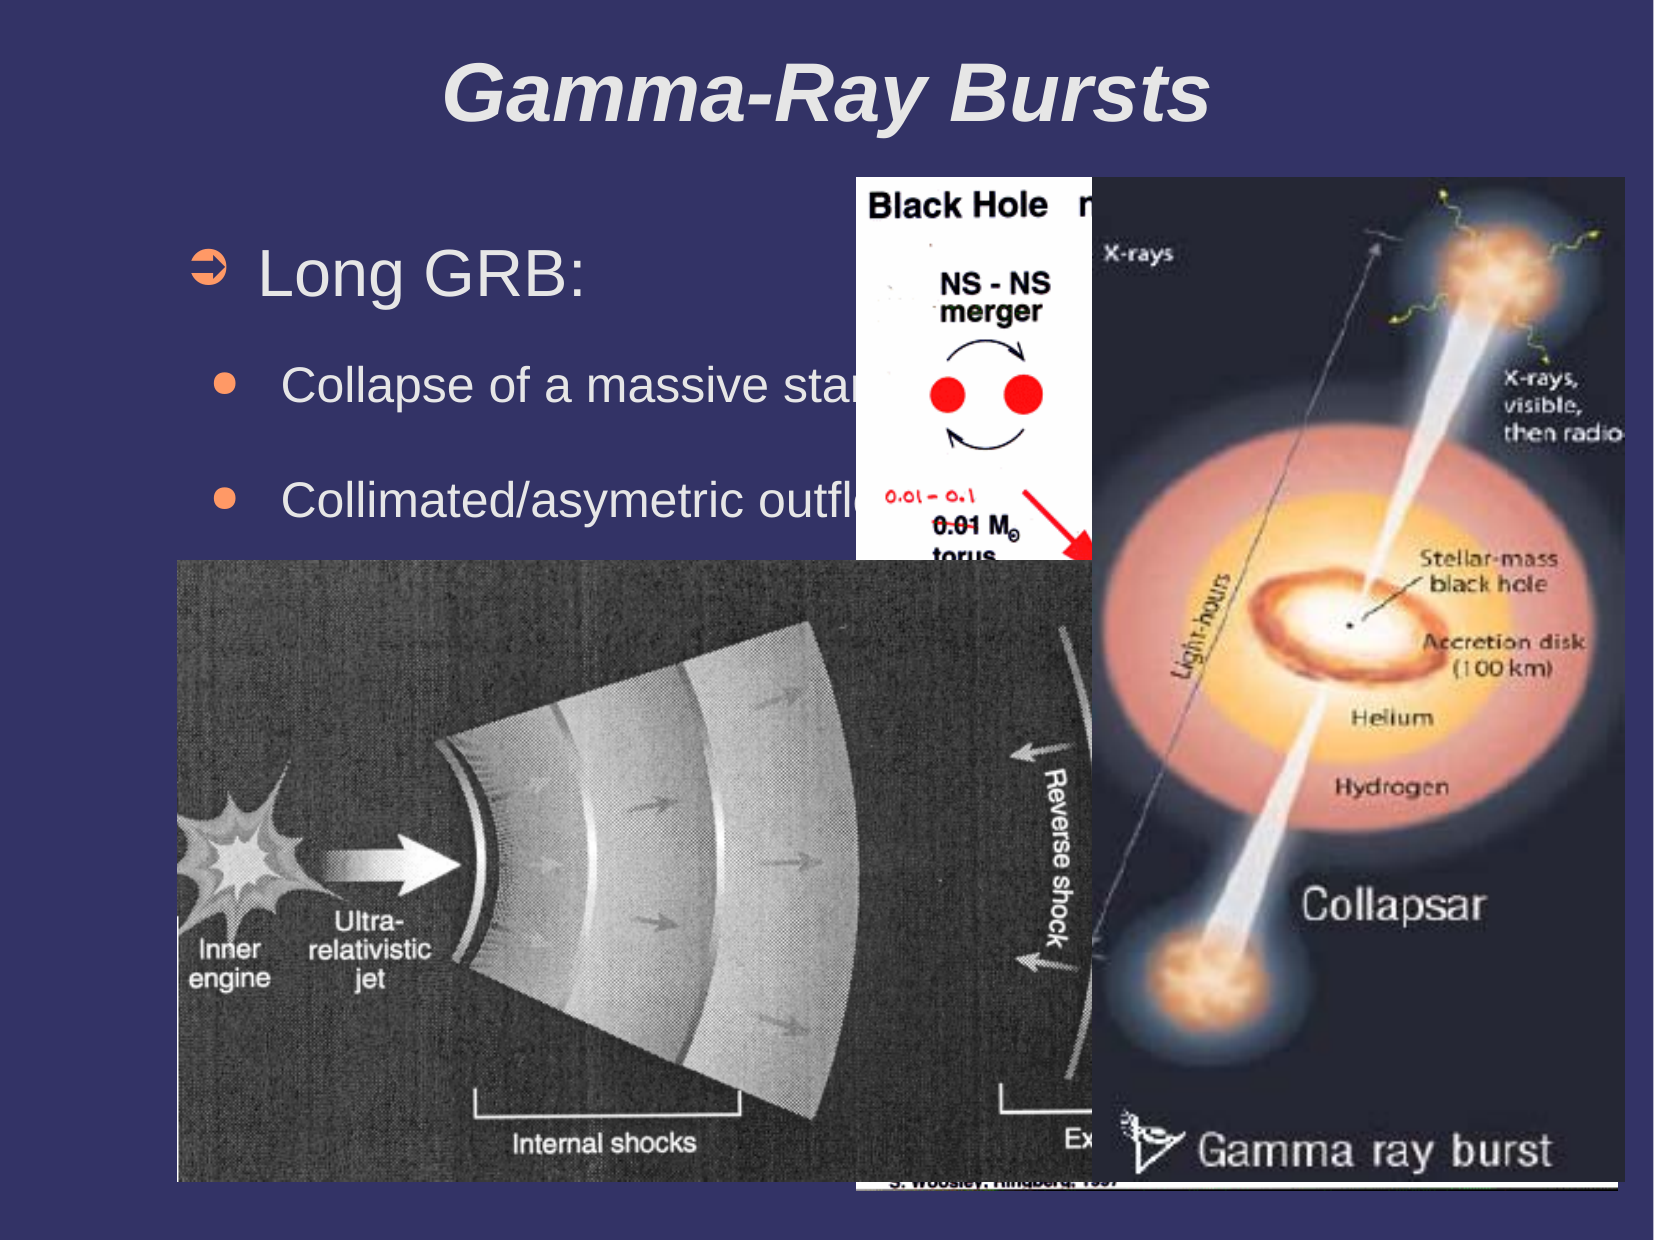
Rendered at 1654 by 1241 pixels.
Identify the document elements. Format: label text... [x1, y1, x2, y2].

picture [177, 177, 1625, 1191]
title Gamma-Ray Bursts [121, 0, 1534, 187]
list Long GRB: Collapse of a massive star [174, 236, 856, 443]
list Collimated/asymetric outflow [174, 472, 856, 551]
